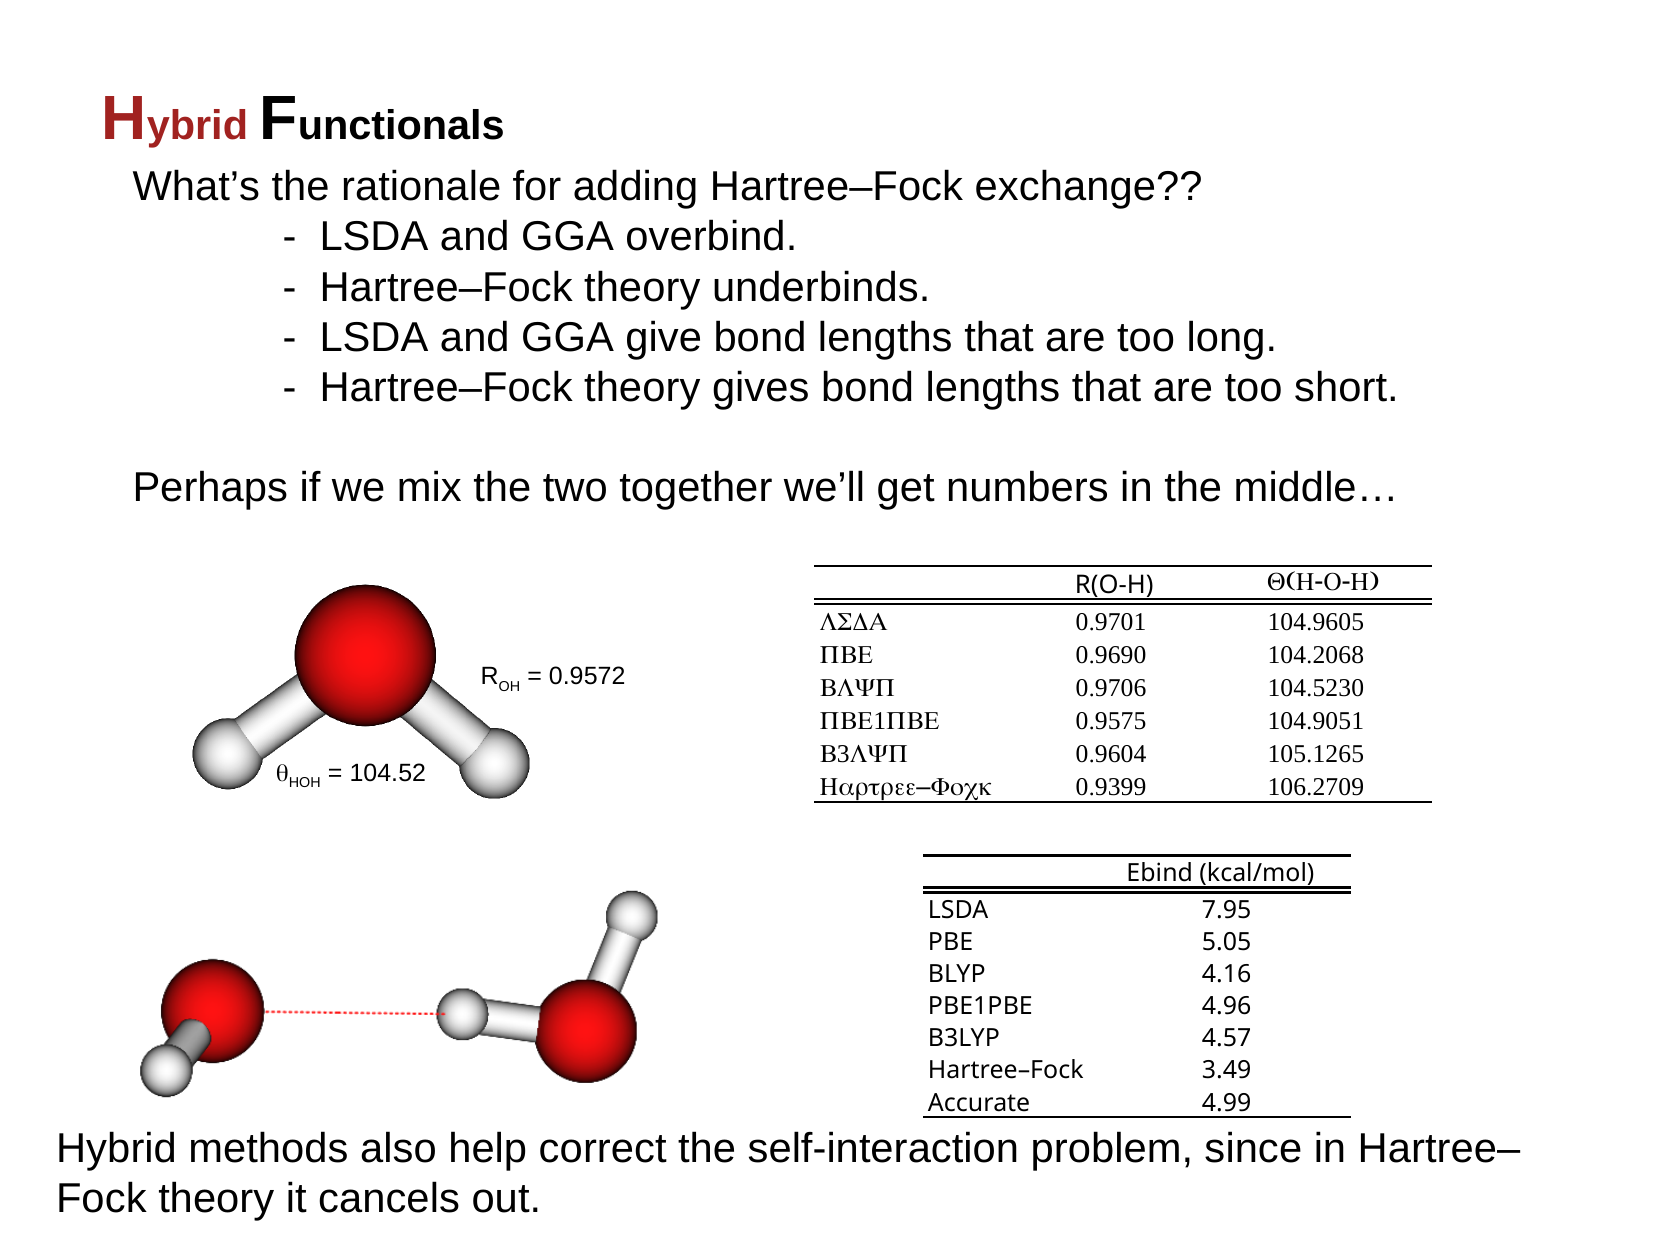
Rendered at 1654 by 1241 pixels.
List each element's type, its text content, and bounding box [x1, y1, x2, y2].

text_box Hybrid methods also help correct the self-interaction problem, since in Hartree–Fock theory it cancels out. [41, 1113, 1616, 1229]
text_box ROH = 0.9572 [430, 652, 641, 702]
picture [137, 881, 663, 1106]
picture [189, 578, 535, 799]
chart [812, 564, 1434, 804]
text_box HOH = 104.52 [260, 748, 442, 799]
chart [921, 854, 1353, 1113]
text_box What’s the rationale for adding Hartree–Fock exchange?? - LSDA and GGA overbind. - Hartree–Fock theory underbinds. - LSDA and GGA give bond lengths that are too long. - Hartree–Fock theory gives bond lengths that are too short. Perhaps if we mix the two together we’ll get numbers in the middle… [117, 151, 1415, 518]
text_box Hybrid Functionals [86, 69, 520, 160]
